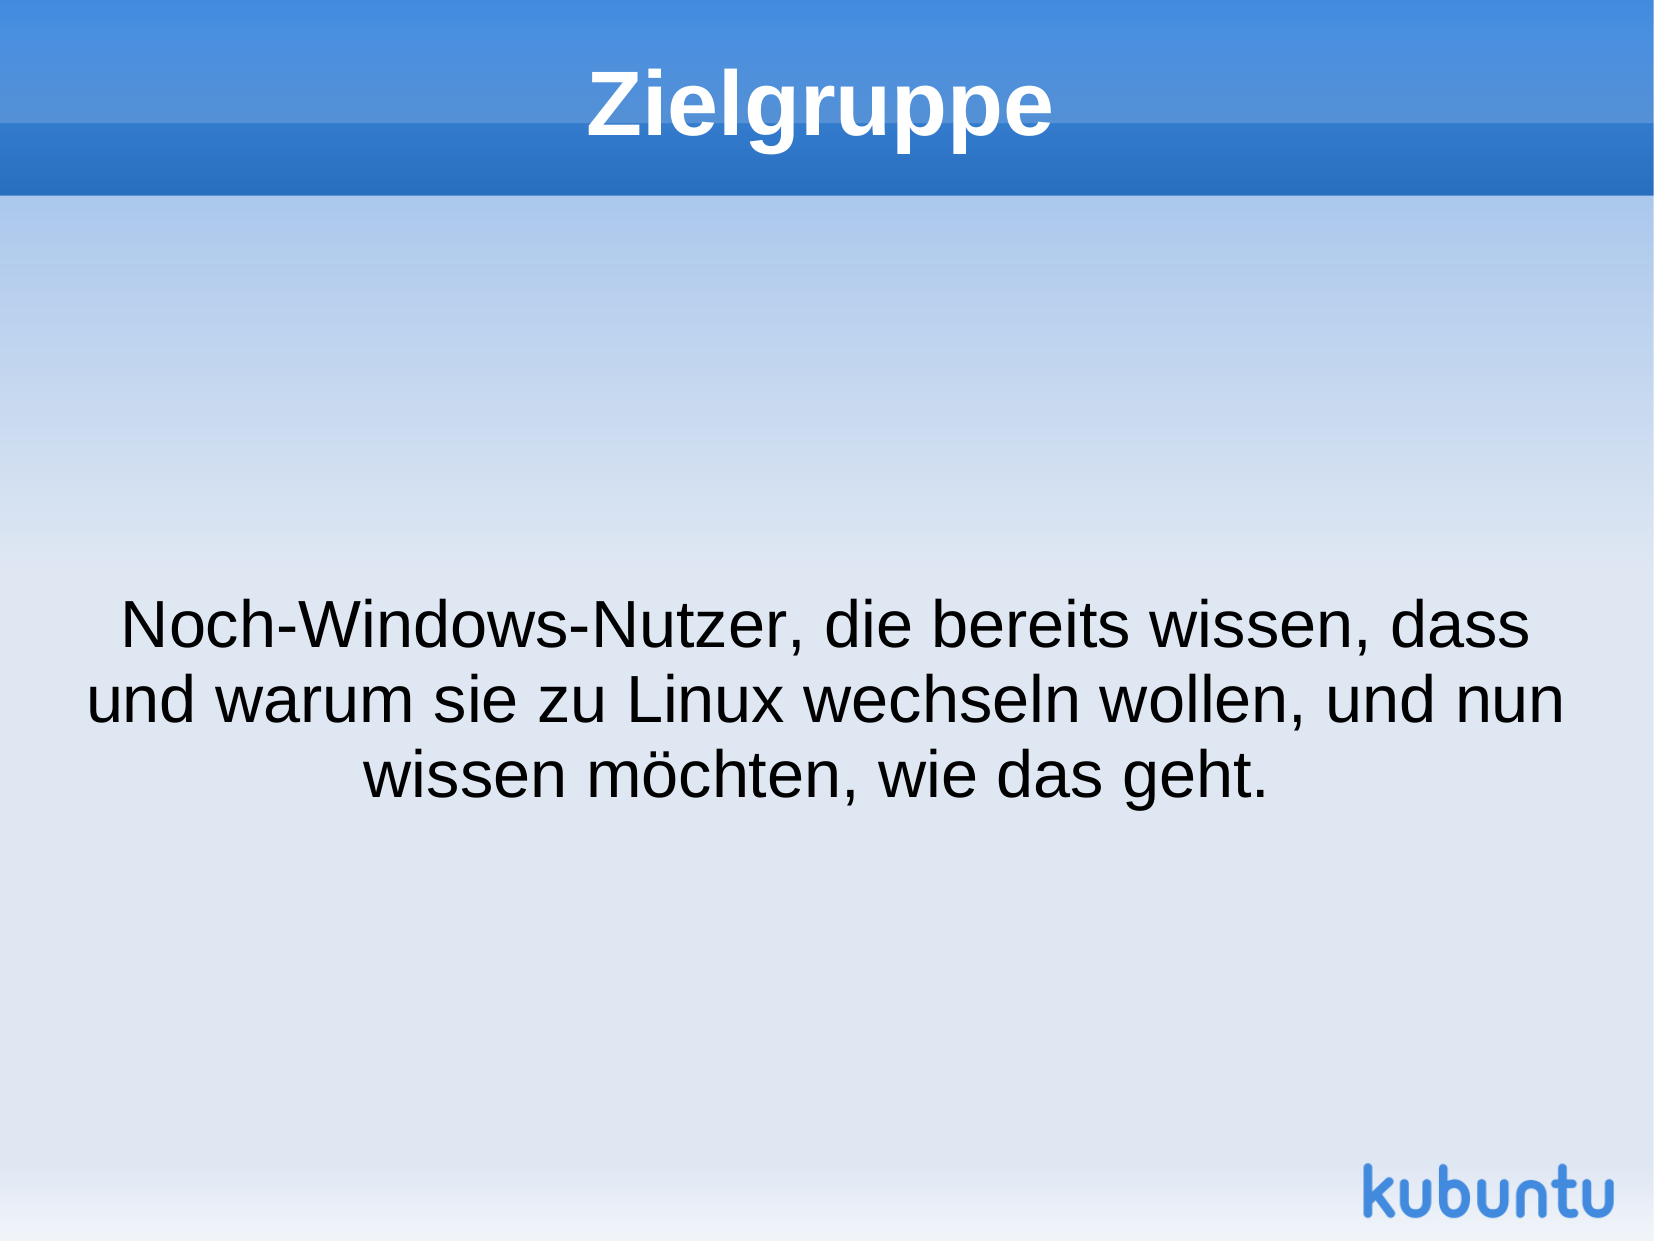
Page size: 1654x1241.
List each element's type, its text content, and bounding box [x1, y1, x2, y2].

title Zielgruppe [76, 0, 1565, 208]
subtitle Noch-Windows-Nutzer, die bereits wissen, dass und warum sie zu Linux wechseln wollen, und nun wissen möchten, wie das geht. [82, 290, 1571, 1109]
picture [0, 0, 1654, 1241]
